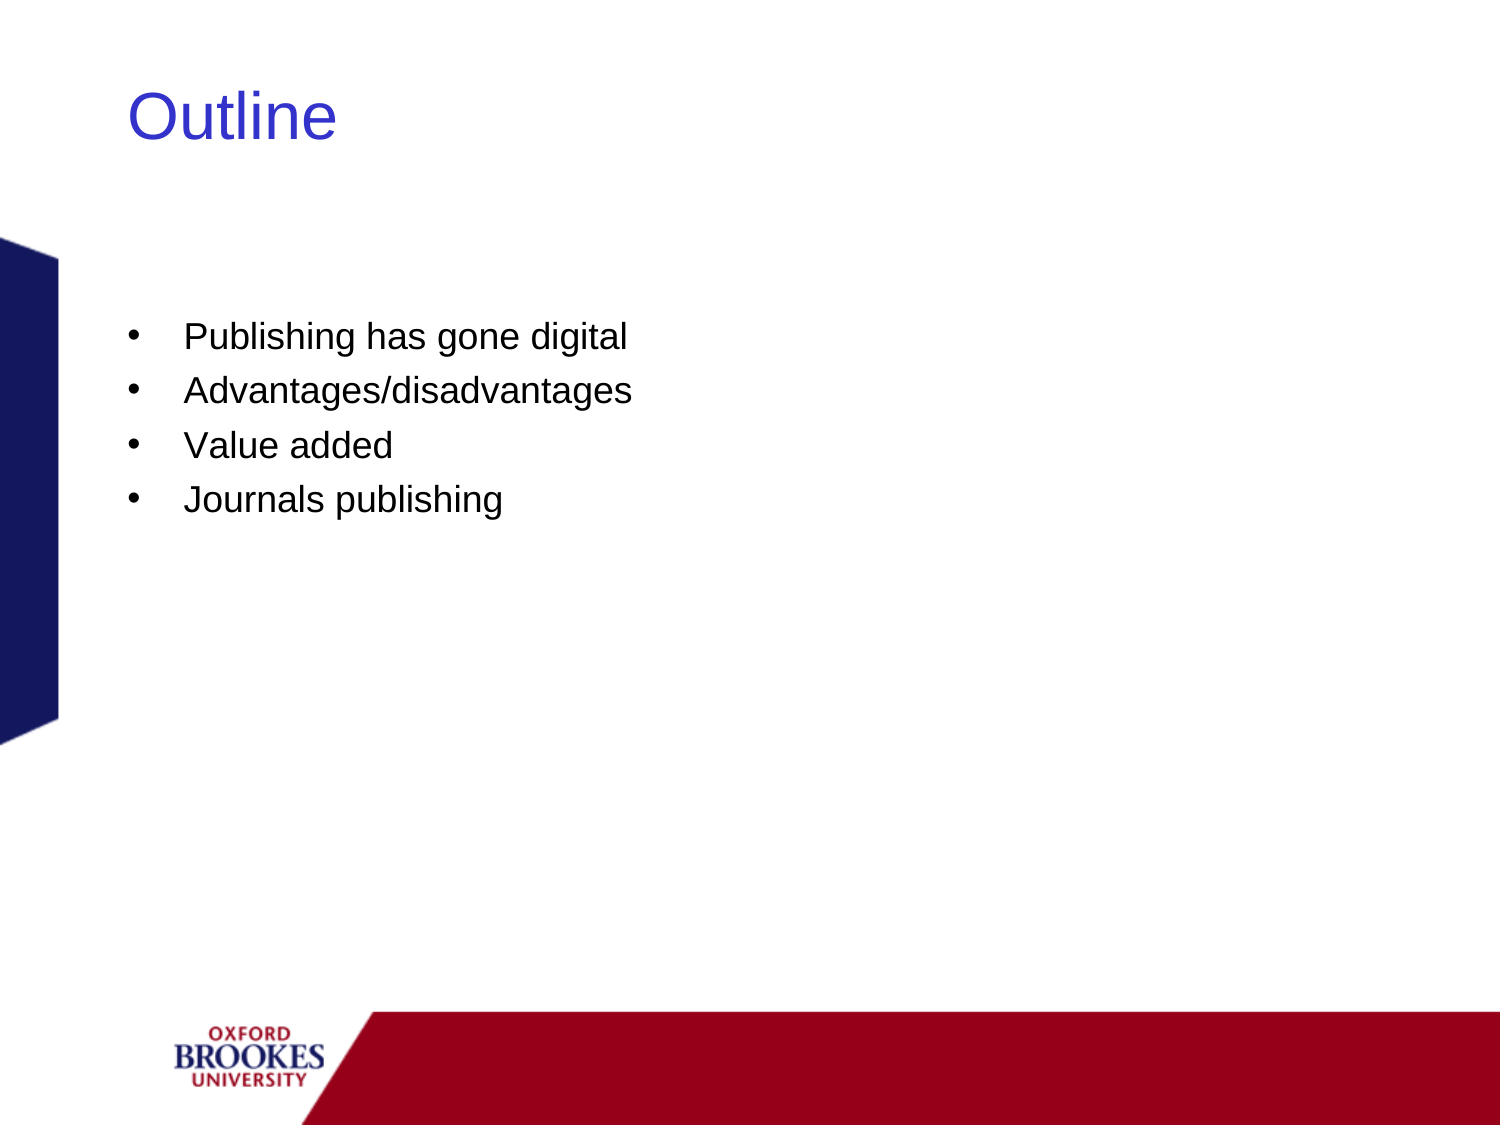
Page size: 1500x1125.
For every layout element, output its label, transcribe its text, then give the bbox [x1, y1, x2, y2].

title Outline [112, 56, 1388, 170]
picture [0, 0, 1500, 1125]
list Publishing has gone digital Advantages/disadvantages Value added Journals publishing [112, 249, 1388, 1001]
